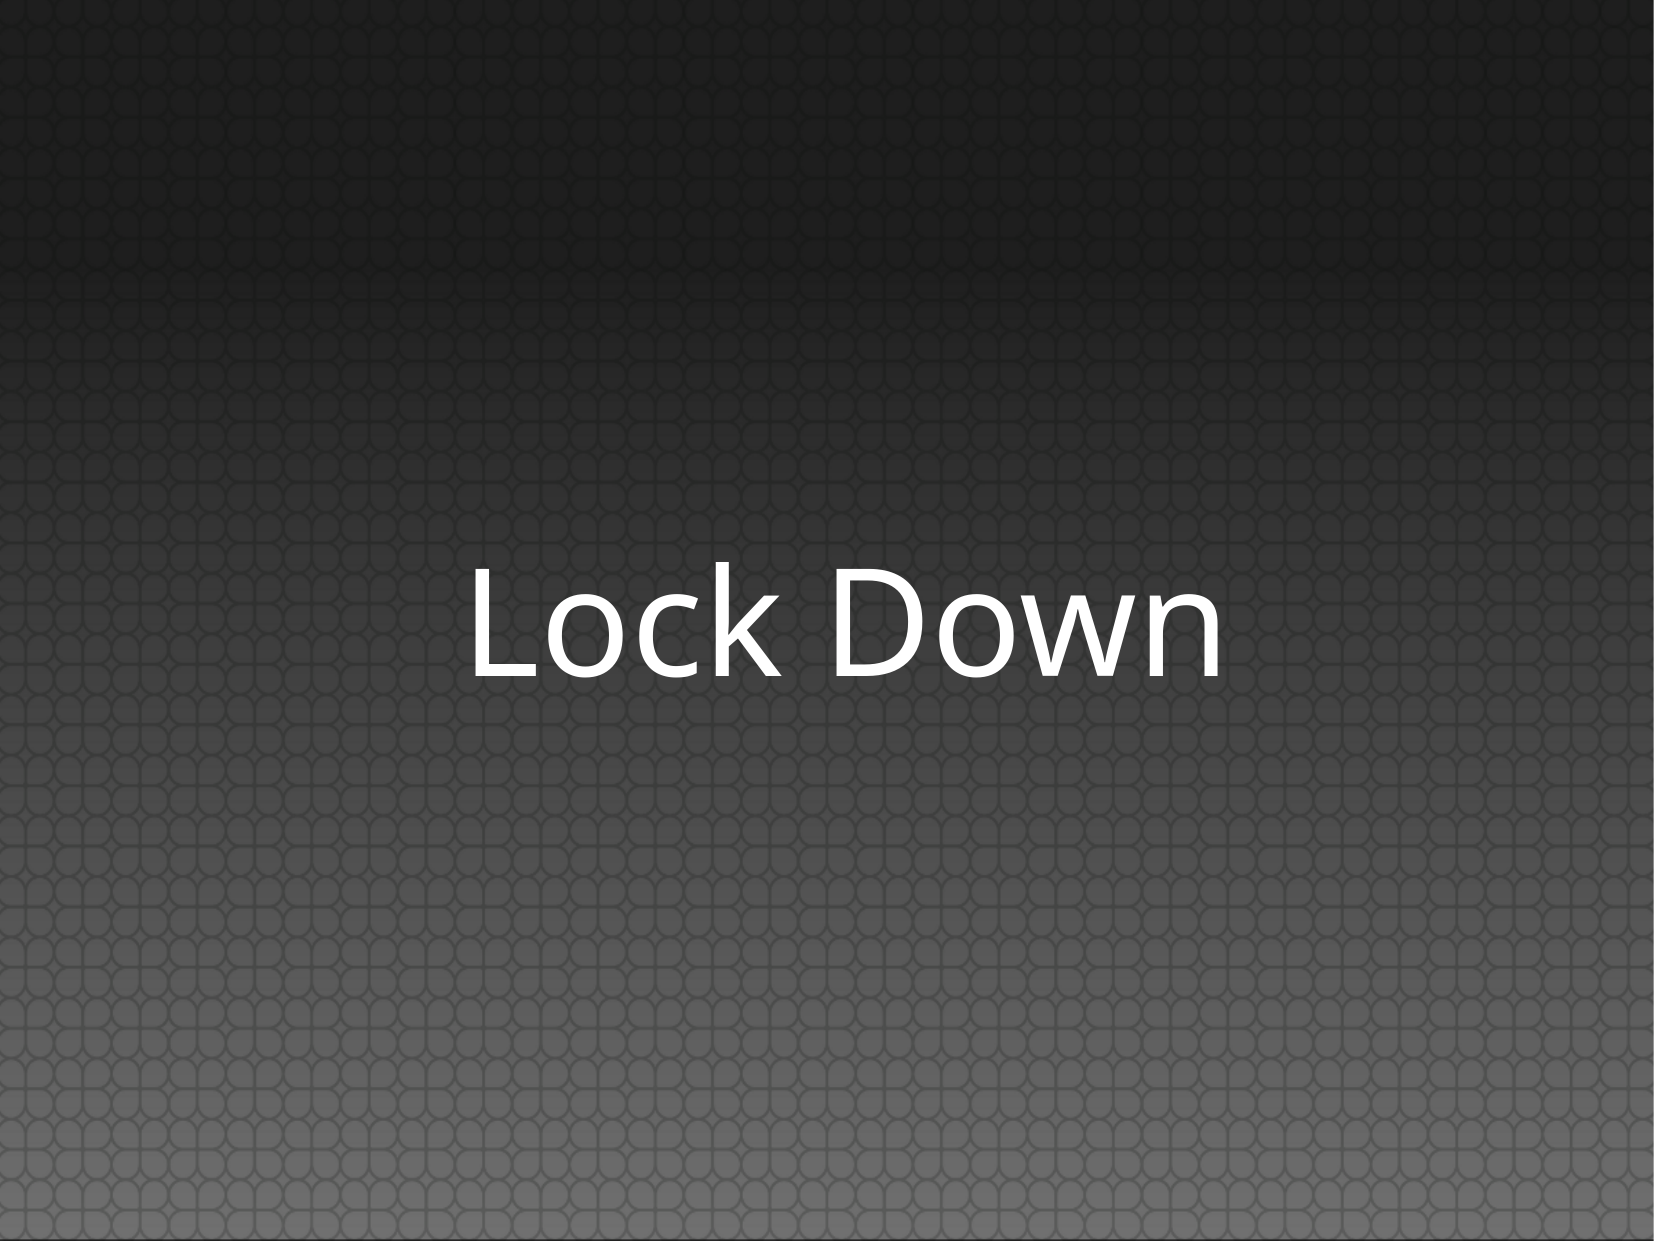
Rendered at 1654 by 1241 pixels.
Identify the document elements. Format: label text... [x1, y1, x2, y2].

title Lock Down [75, 525, 1564, 713]
picture [0, 0, 1654, 1241]
